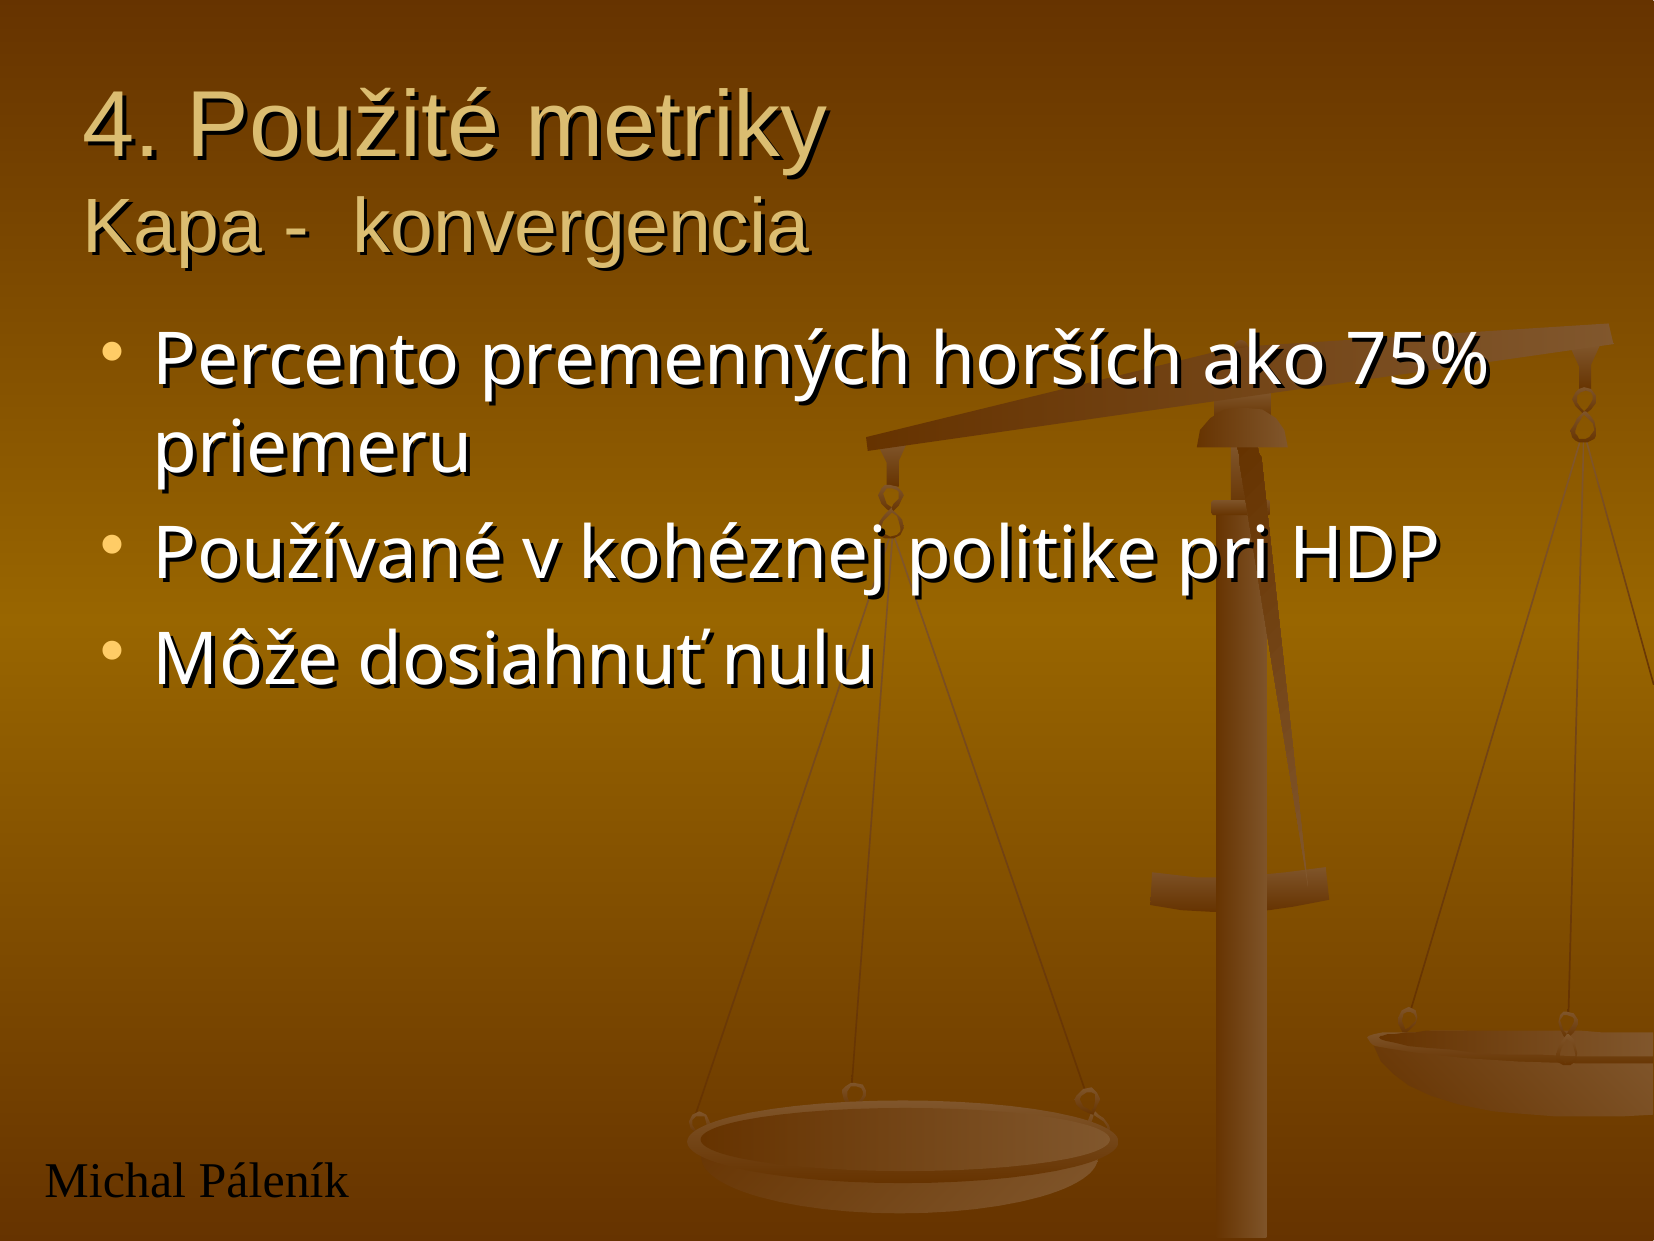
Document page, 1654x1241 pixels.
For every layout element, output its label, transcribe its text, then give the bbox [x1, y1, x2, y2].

title 4. Použité metriky Kapa - konvergencia [82, 39, 1572, 268]
list Percento premenných horších ako 75% priemeru Používané v kohéznej politike pri HDP Môže dosiahnuť nulu [82, 289, 1572, 1095]
